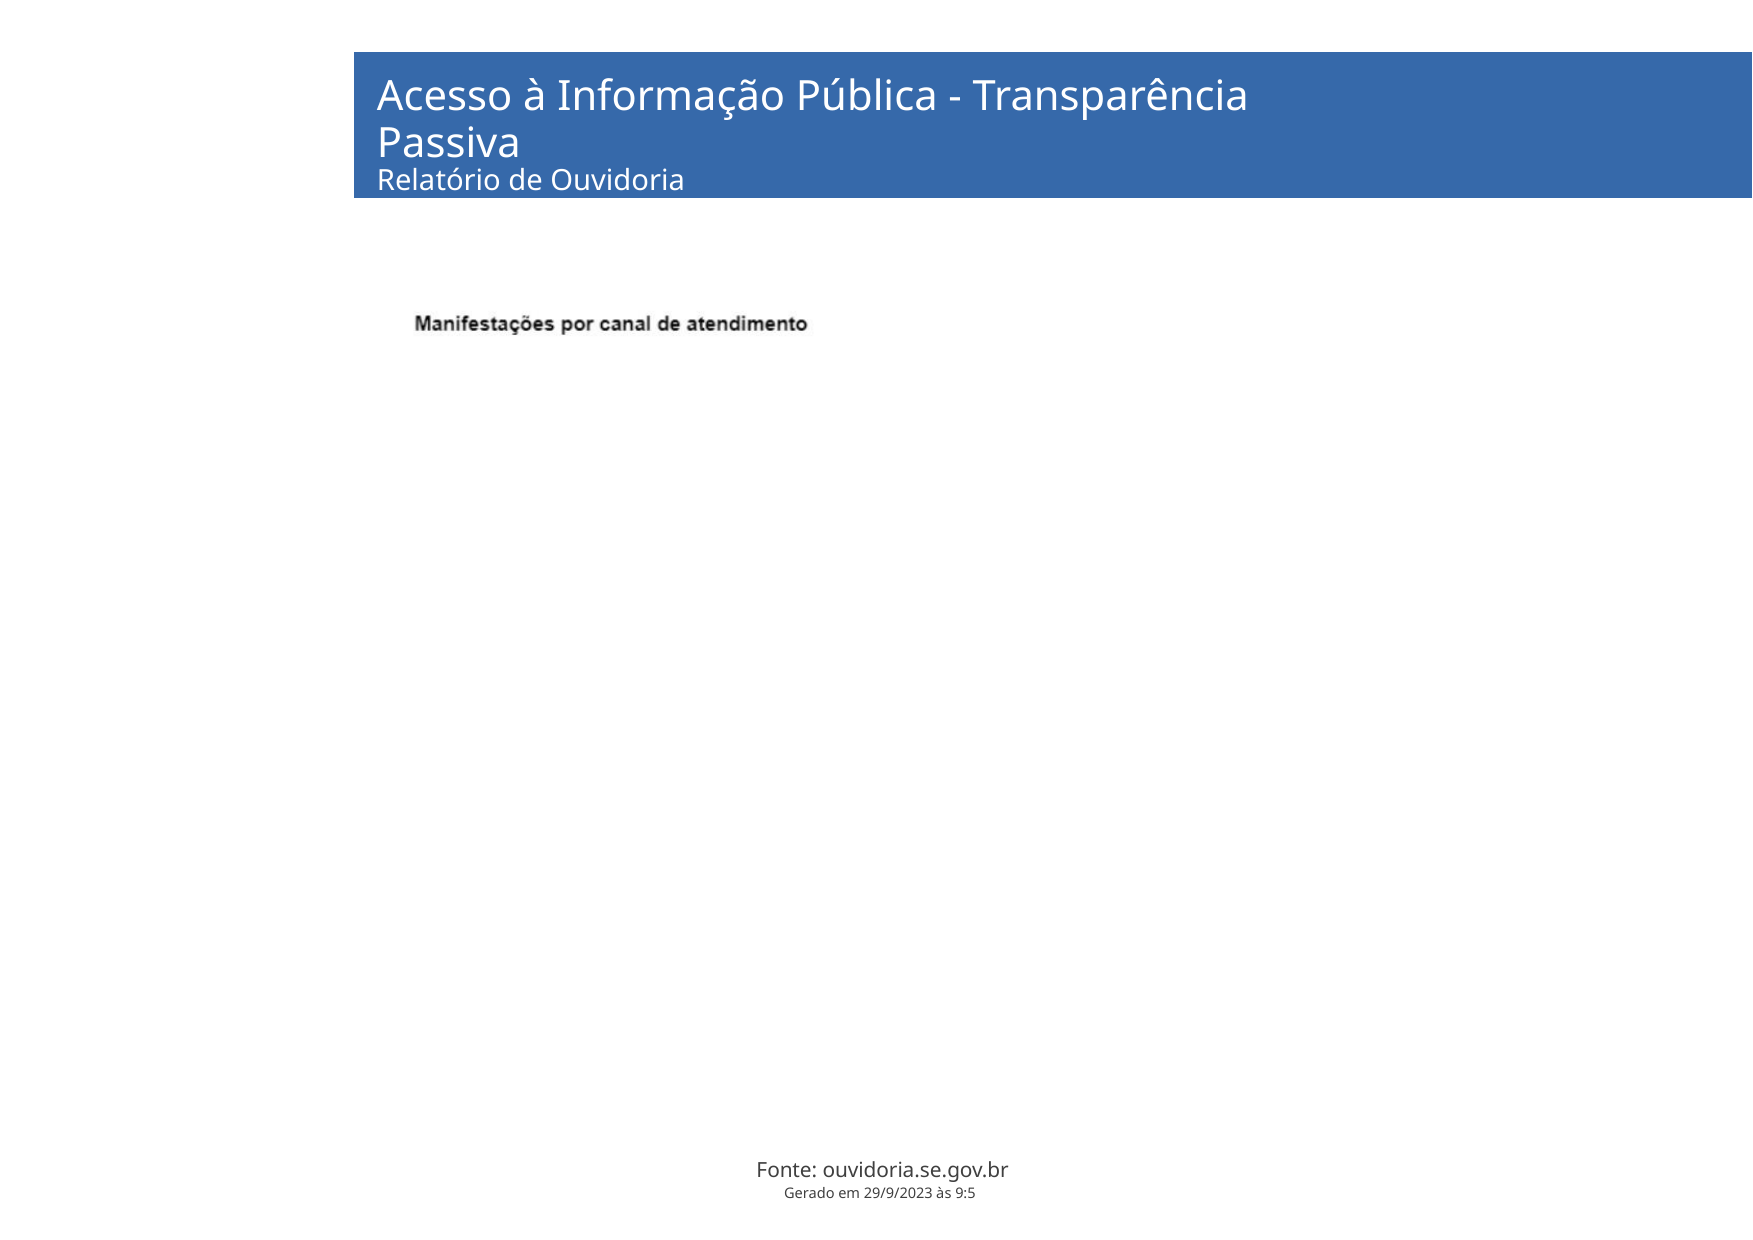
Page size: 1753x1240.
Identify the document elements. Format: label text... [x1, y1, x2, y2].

text_box [155, 211, 1599, 1028]
text_box Gerado em 29/9/2023 às 9:5 [784, 1184, 995, 1202]
text_box Acesso à Informação Pública - Transparência Passiva Relatório de Ouvidoria EMSETUR - Janeiro a Dezembro de 2021 [376, 72, 1403, 228]
text_box [354, 52, 1752, 198]
text_box Fonte: ouvidoria.se.gov.br [756, 1158, 1023, 1182]
